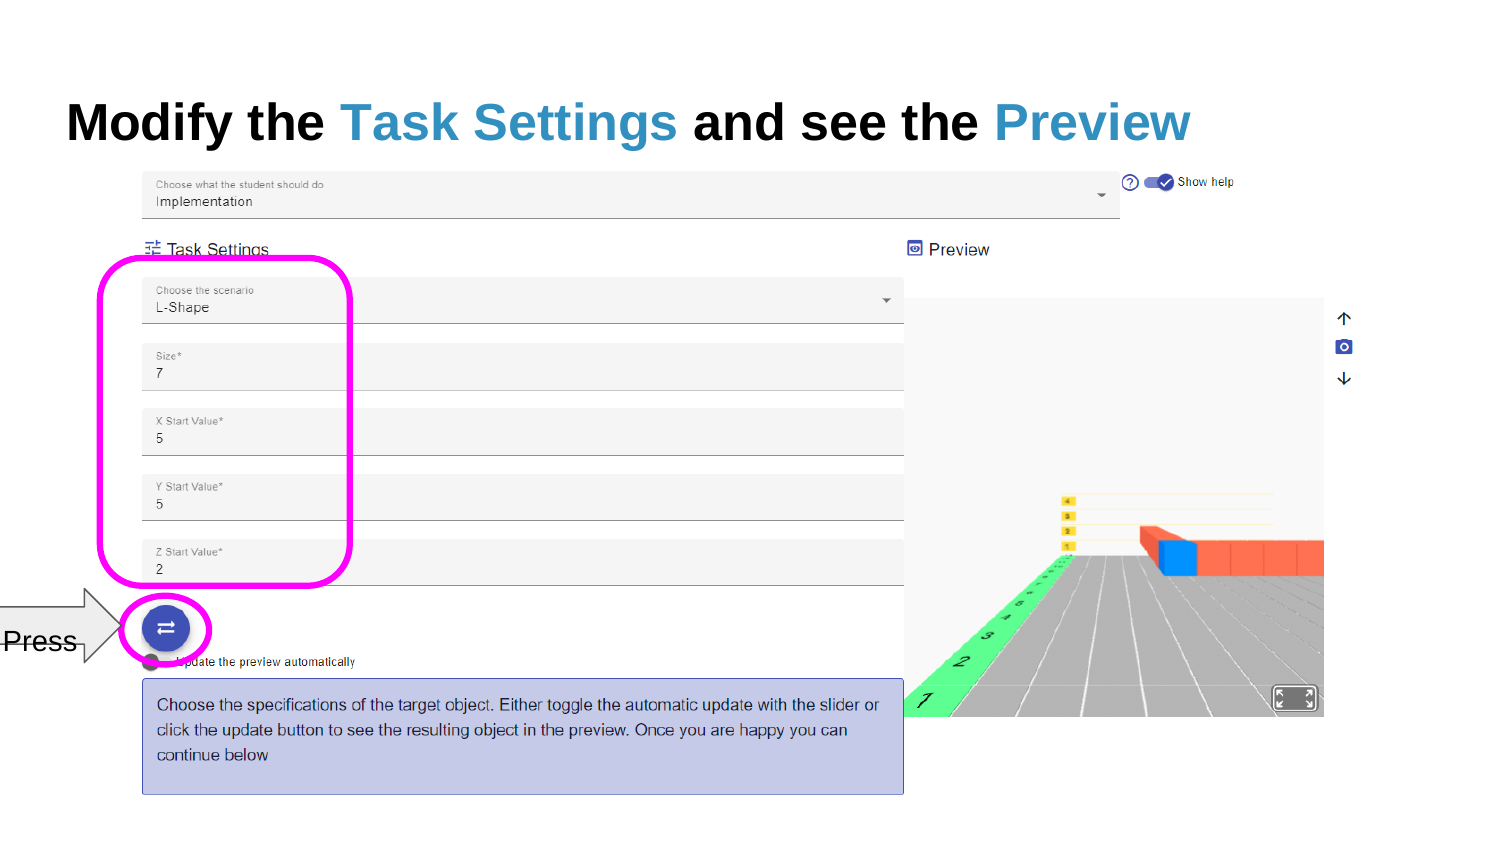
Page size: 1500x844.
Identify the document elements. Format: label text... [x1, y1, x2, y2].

picture [141, 171, 1359, 803]
title Modify the Task Settings and see the Preview [51, 72, 1449, 167]
picture [141, 262, 346, 582]
text_box Press [0, 588, 122, 663]
picture [141, 599, 205, 661]
